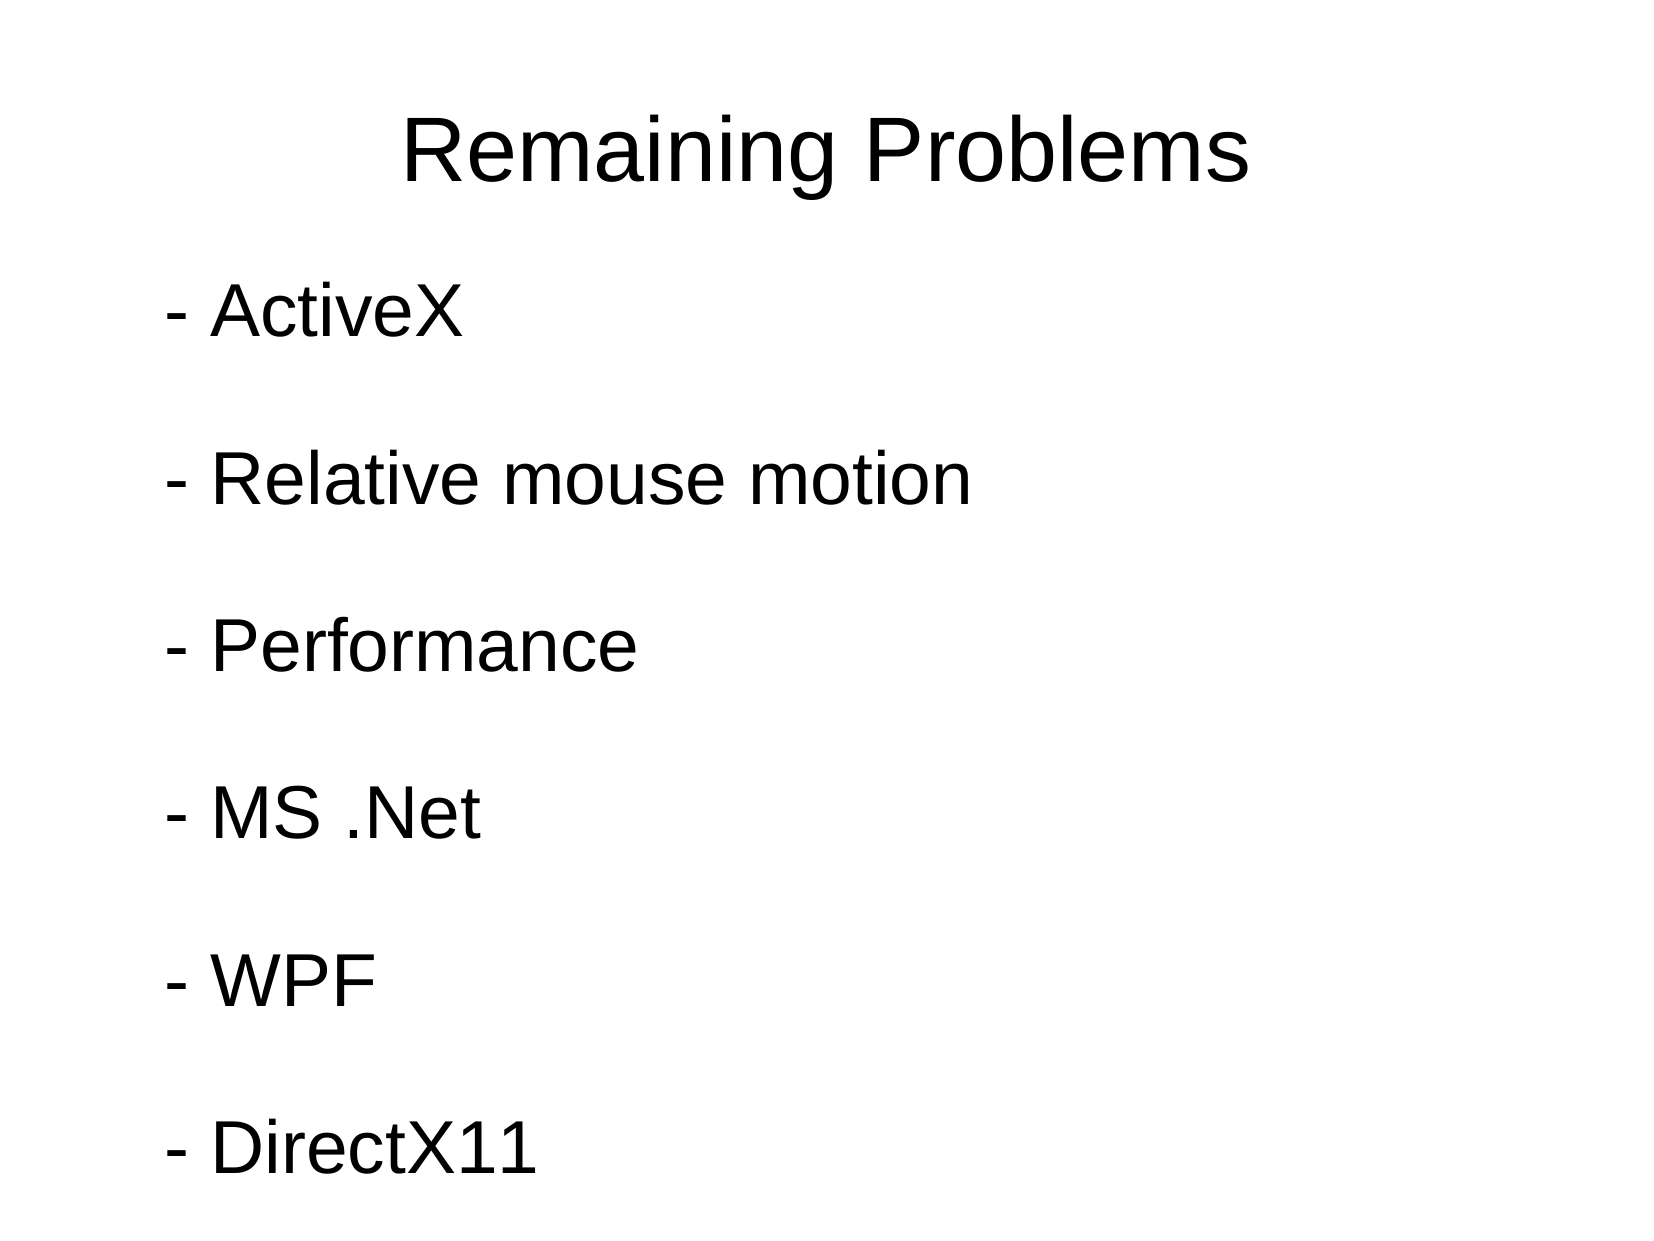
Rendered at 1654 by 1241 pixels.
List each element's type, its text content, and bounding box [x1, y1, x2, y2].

title Remaining Problems [82, 56, 1571, 249]
text_box - ActiveX - Relative mouse motion - Performance - MS .Net - WPF - DirectX11 [150, 262, 1388, 1240]
